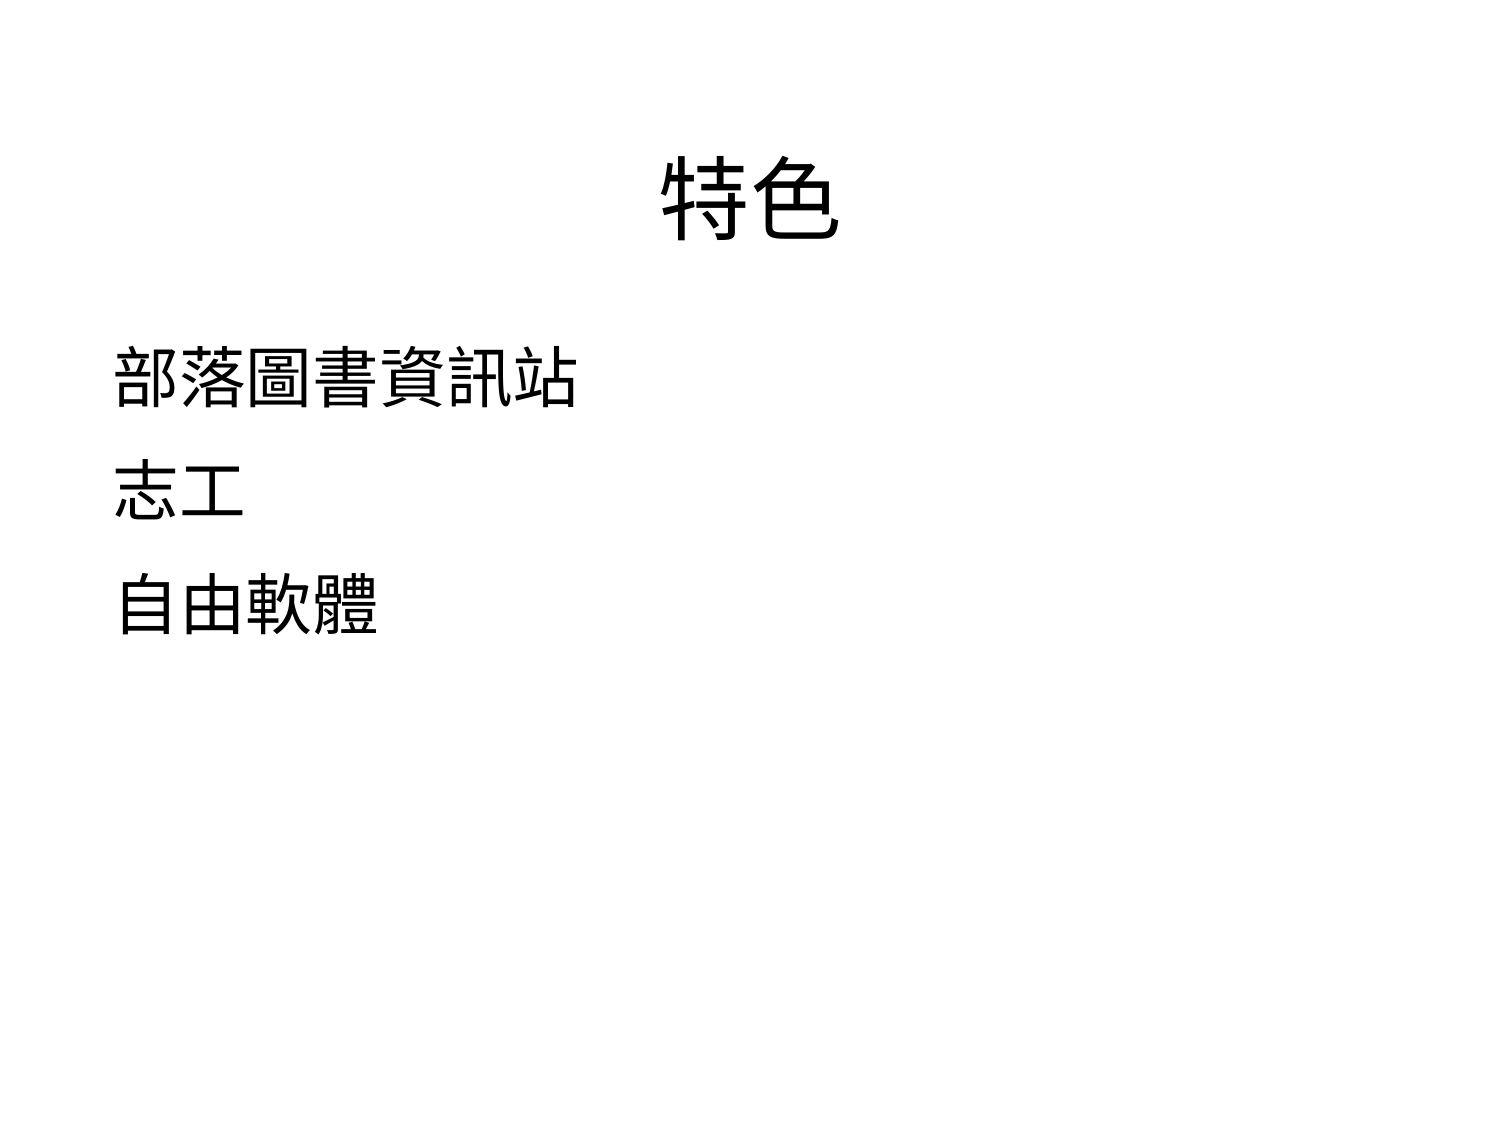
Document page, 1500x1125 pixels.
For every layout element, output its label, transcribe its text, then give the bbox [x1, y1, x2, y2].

list 部落圖書資訊站 志工 自由軟體 [112, 324, 1388, 986]
title 特色 [112, 83, 1388, 305]
